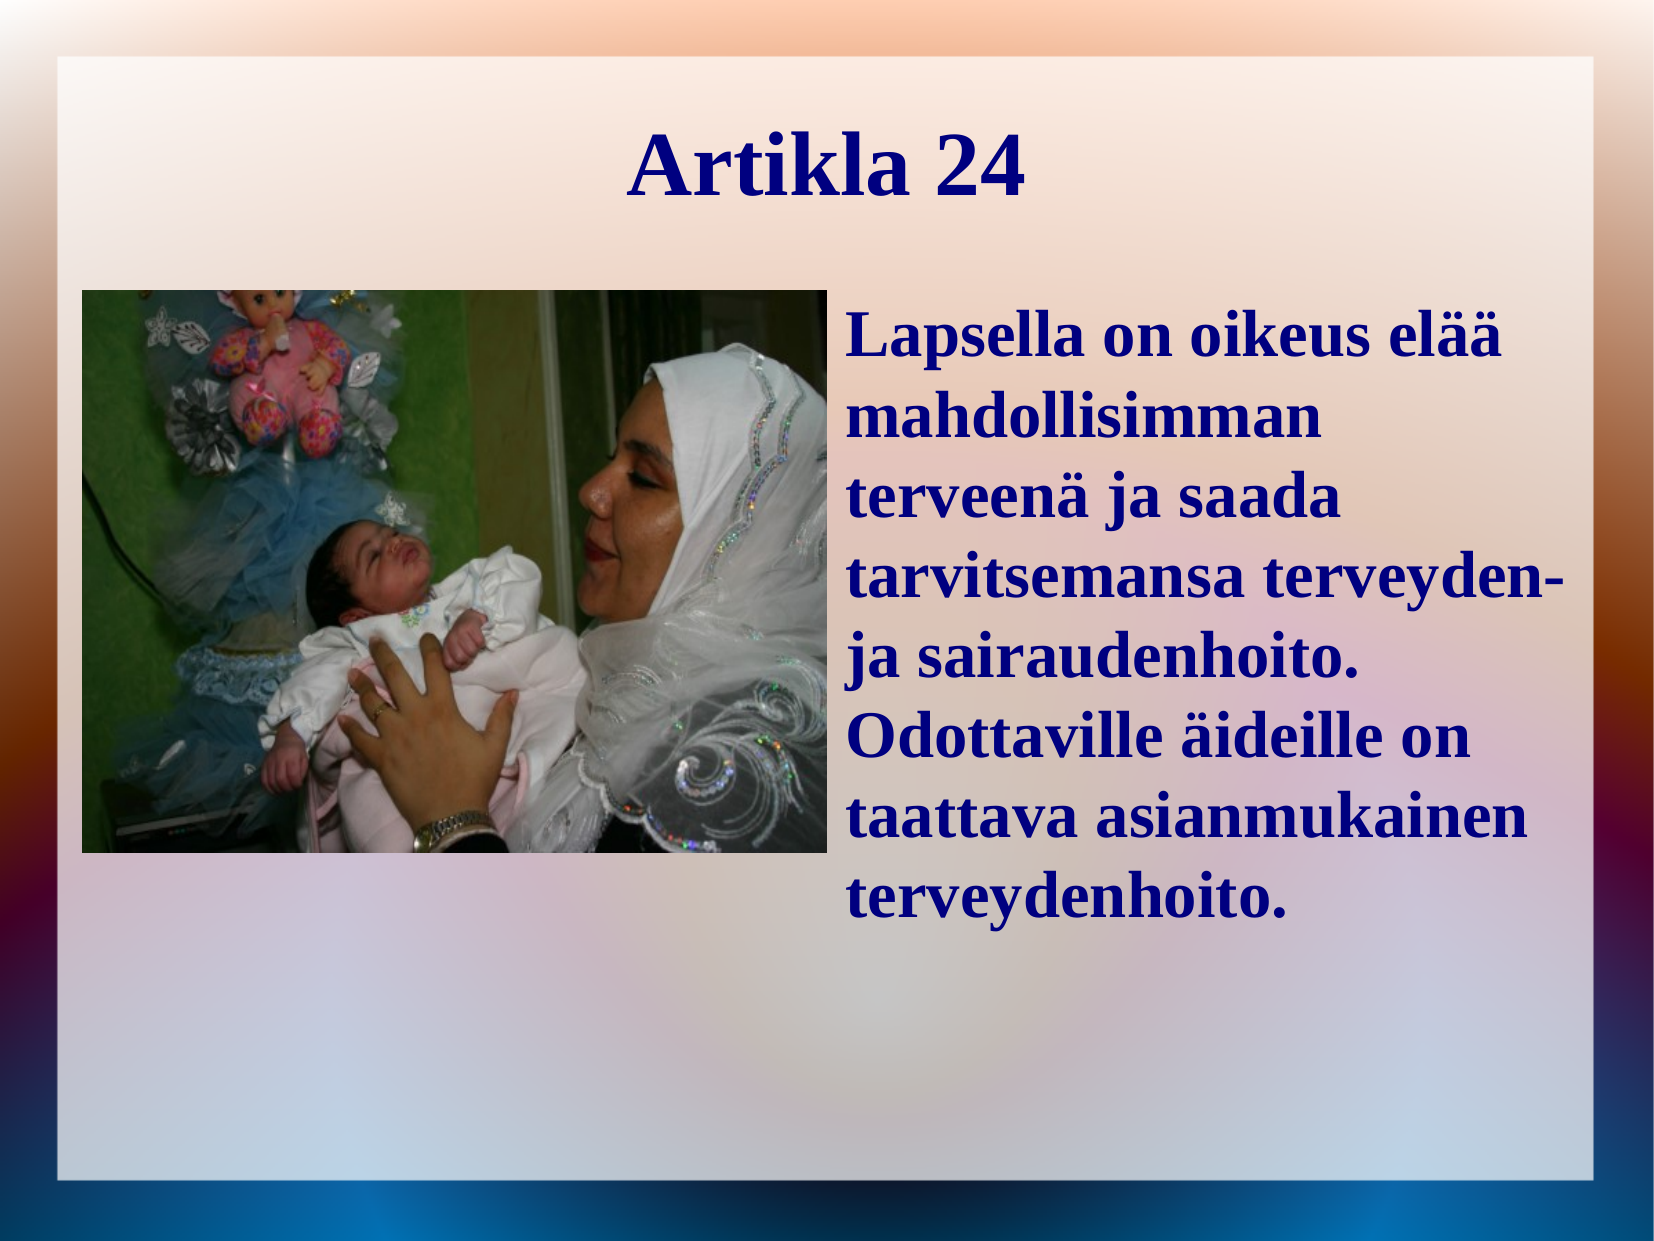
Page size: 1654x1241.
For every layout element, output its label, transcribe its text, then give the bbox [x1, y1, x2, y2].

picture [82, 290, 827, 853]
list Lapsella on oikeus elää mahdollisimman terveenä ja saada tarvitsemansa terveyden- ja sairaudenhoito. Odottaville äideille on taattava asianmukainen terveydenhoito. [845, 290, 1572, 1109]
title Artikla 24 [82, 55, 1571, 263]
